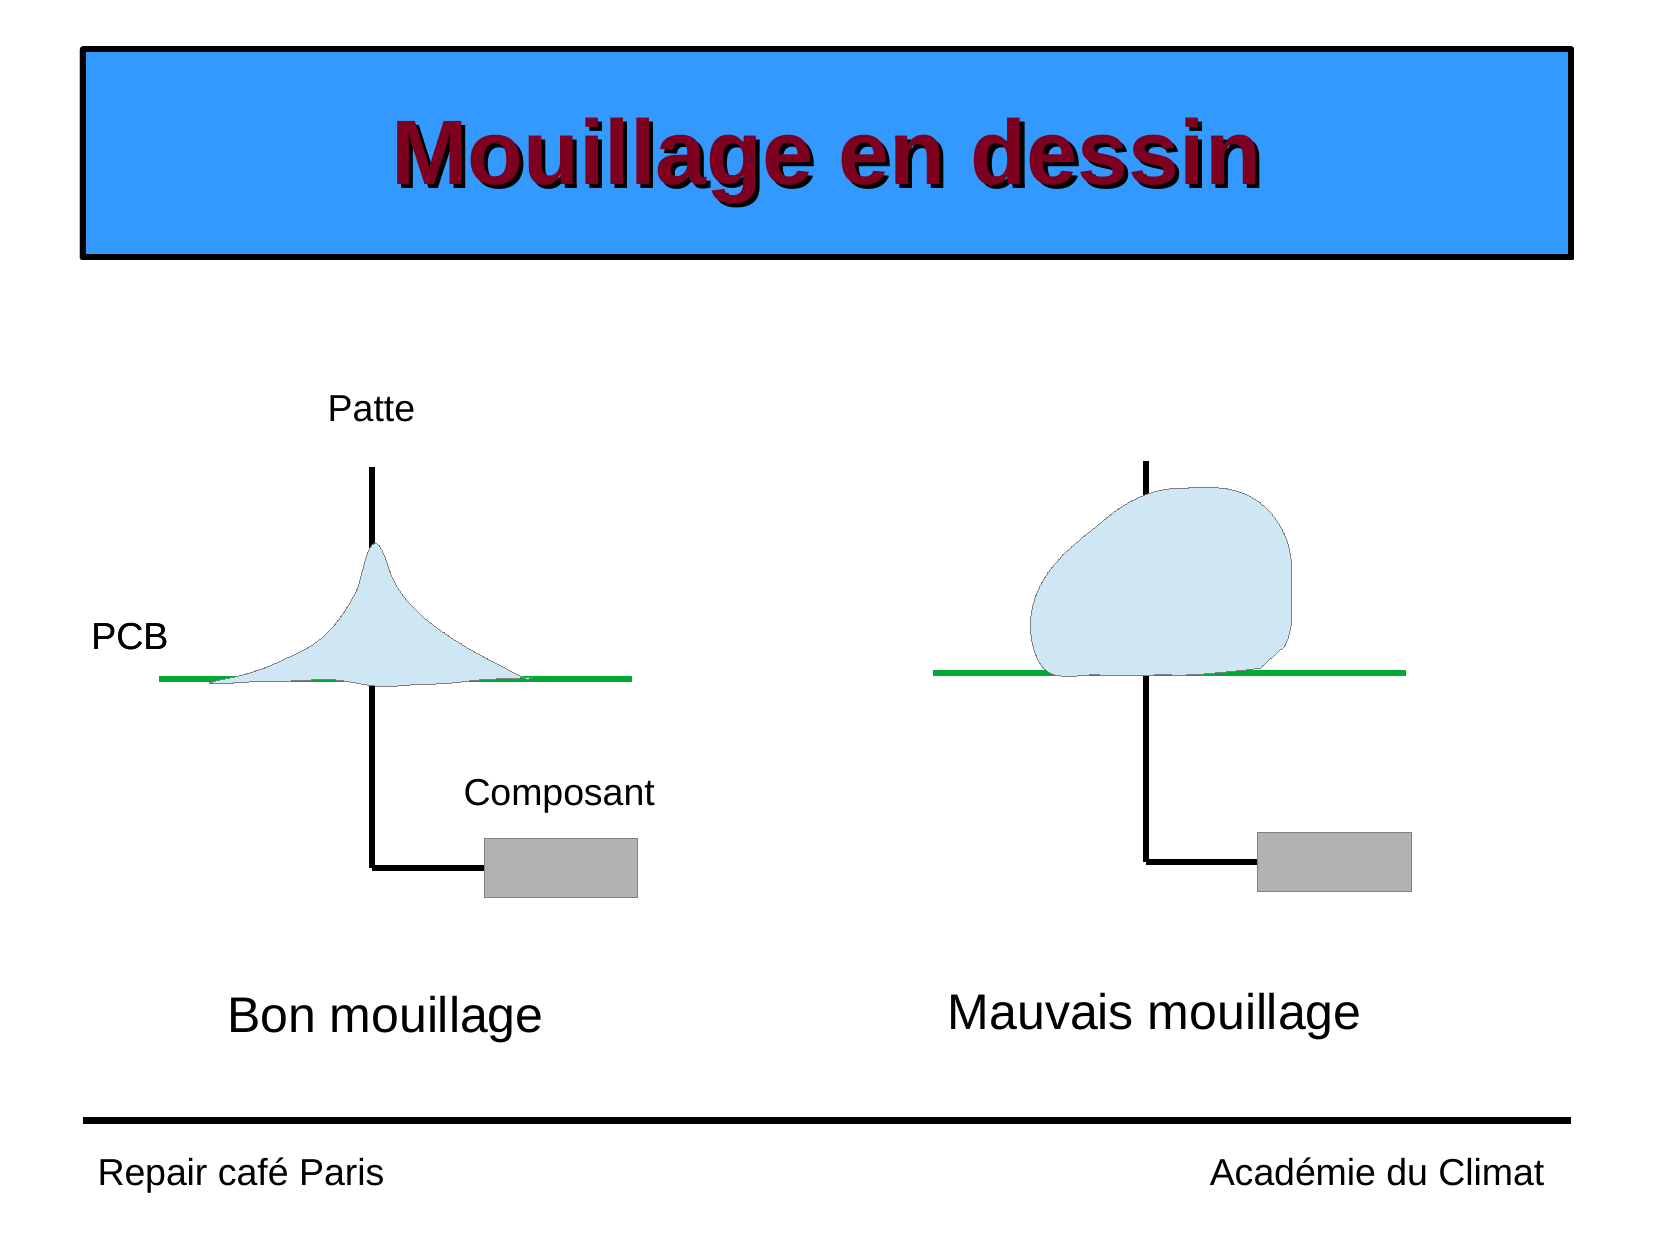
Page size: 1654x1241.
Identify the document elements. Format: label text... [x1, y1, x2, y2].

text_box [1030, 487, 1292, 677]
text_box Mauvais mouillage [933, 976, 1377, 1048]
text_box [1257, 832, 1412, 892]
text_box Composant [448, 764, 670, 821]
text_box Repair café Paris Académie du Climat [82, 1144, 1571, 1201]
text_box PCB [76, 608, 184, 666]
text_box Bon mouillage [212, 980, 559, 1051]
title Mouillage en dessin [82, 49, 1571, 257]
text_box [209, 543, 533, 687]
text_box [484, 838, 638, 898]
text_box Patte [312, 380, 431, 438]
